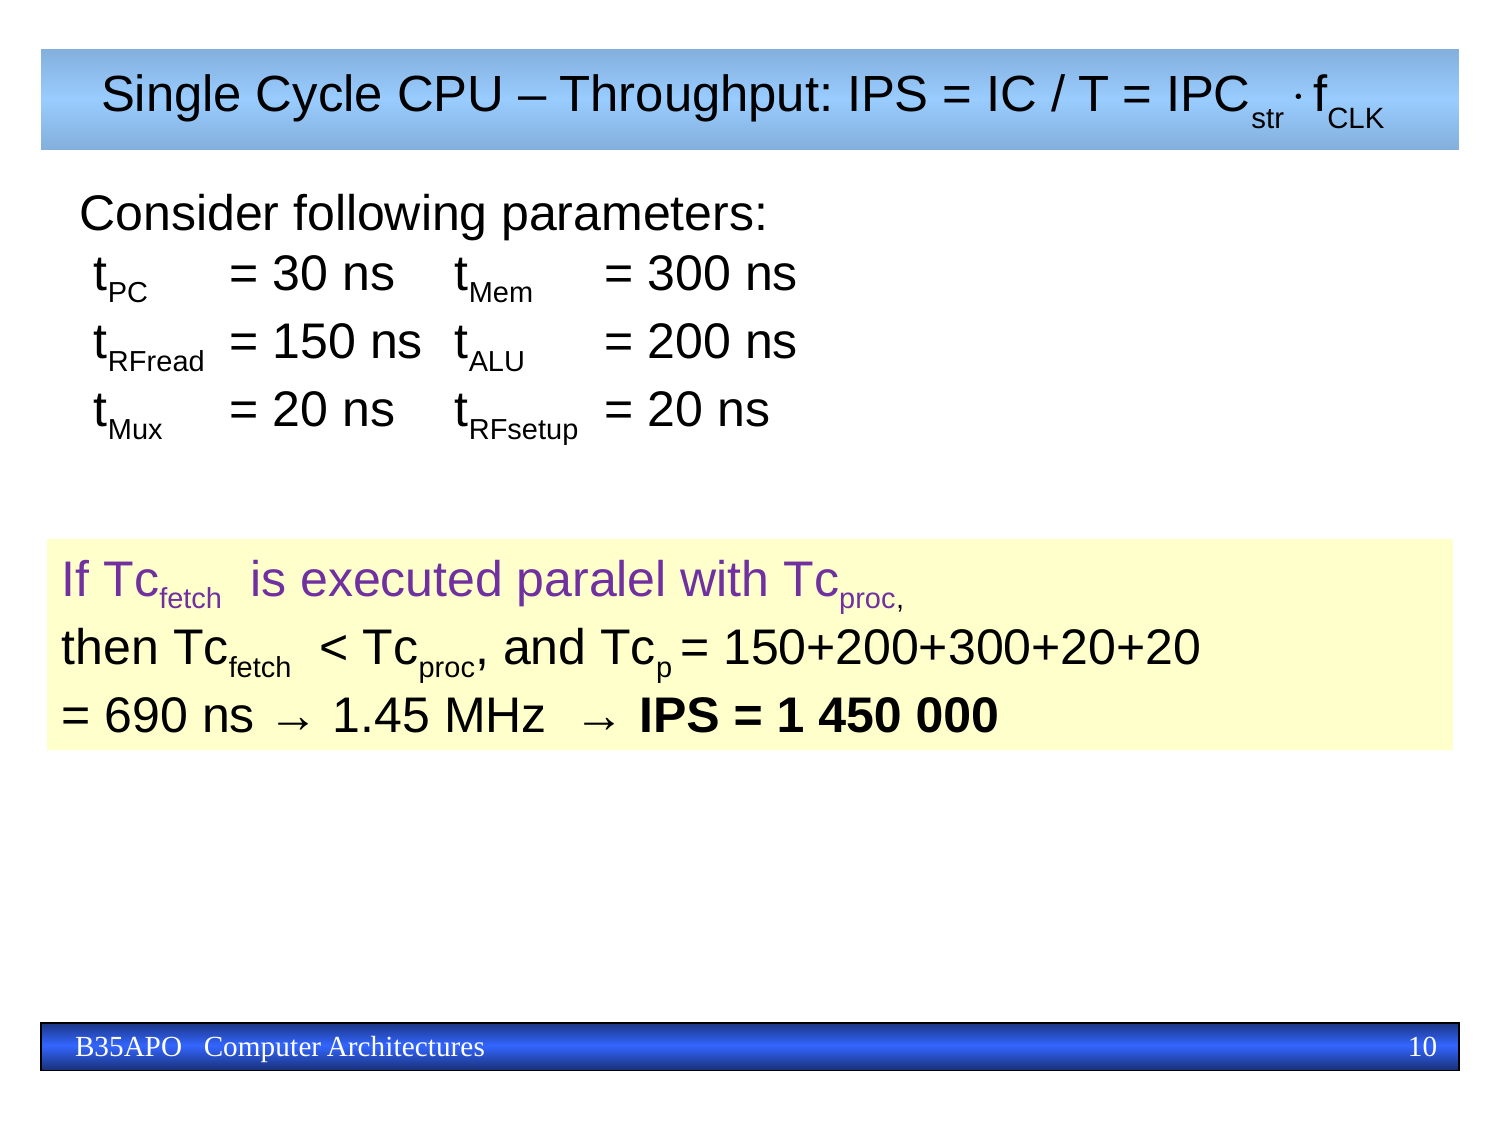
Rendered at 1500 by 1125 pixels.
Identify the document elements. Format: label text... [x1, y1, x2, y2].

text_box Consider following parameters: tPC = 30 ns tMem = 300 ns tRFread = 150 ns tALU = 200 ns tMux = 20 ns tRFsetup = 20 ns [64, 172, 1436, 492]
title Single Cycle CPU – Throughput: IPS = IC / T = IPCstr⋅fCLK [41, 49, 1459, 150]
text_box If Tcfetch is executed paralel with Tcproc, then Tcfetch < Tcproc, and Tcp = 150+200+300+20+20 = 690 ns → 1.45 MHz → IPS = 1 450 000 [47, 538, 1453, 751]
